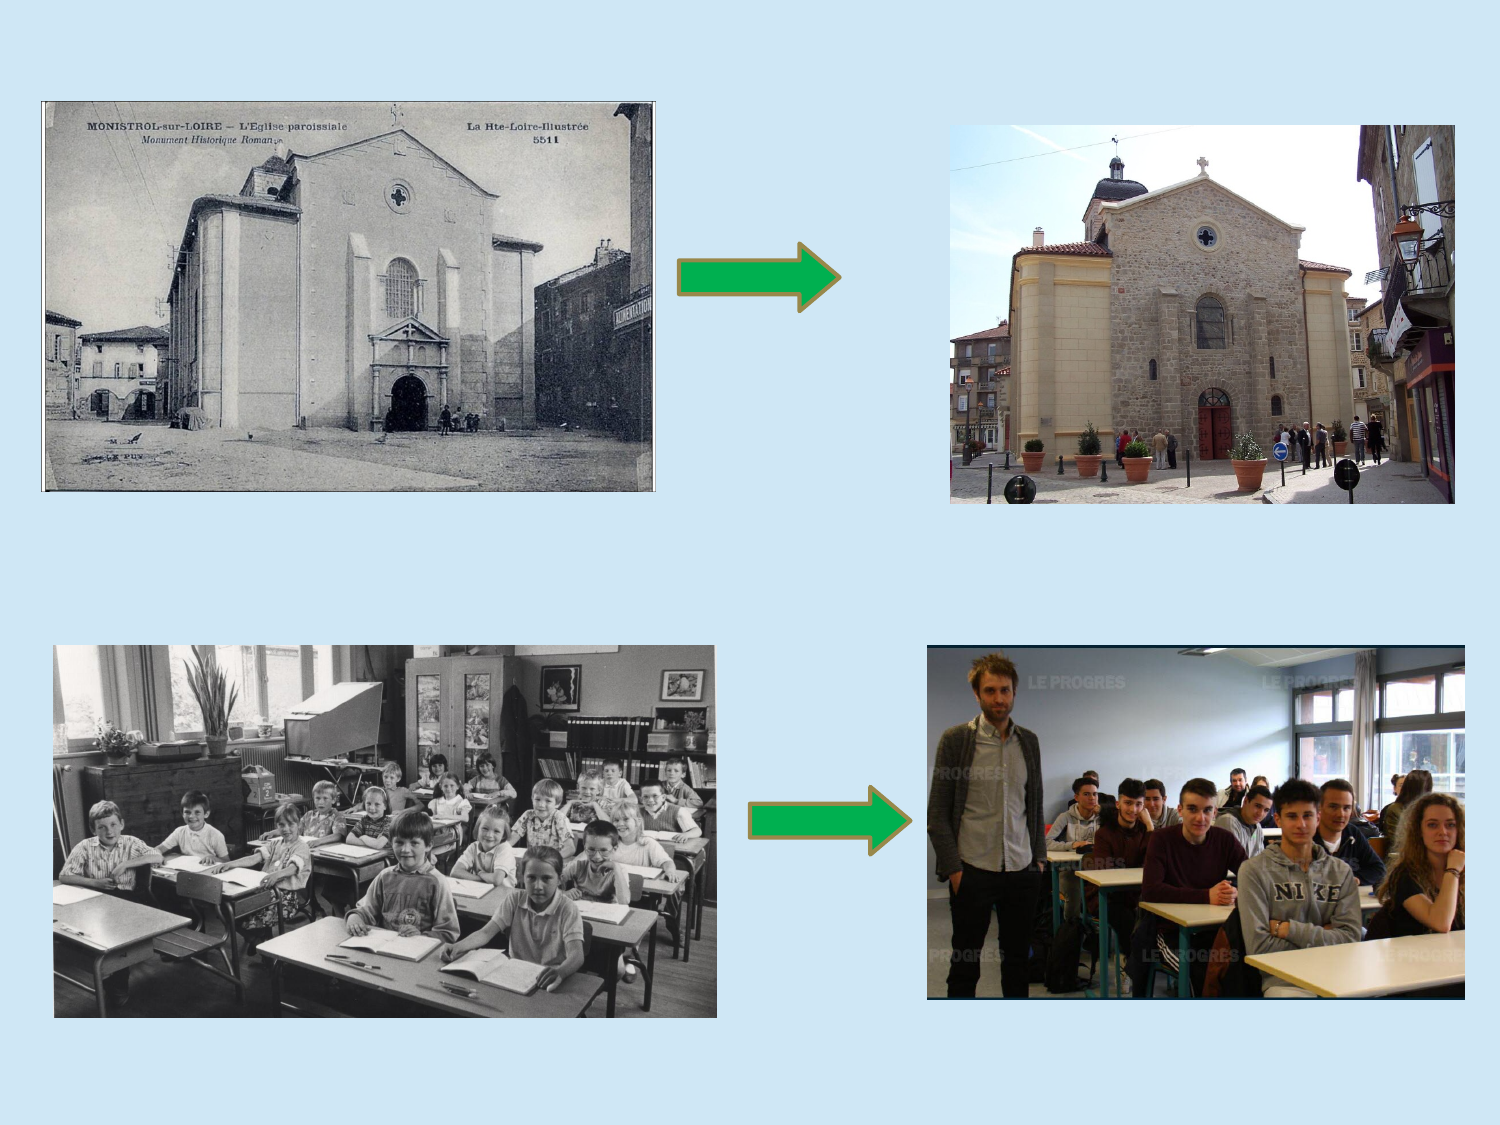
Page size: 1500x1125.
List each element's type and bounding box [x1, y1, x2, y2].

text_box [679, 243, 822, 262]
picture [950, 125, 1455, 504]
picture [1425, 645, 1465, 1000]
title [75, 45, 1425, 233]
list [75, 262, 1425, 1035]
picture [53, 645, 75, 1018]
picture [41, 101, 656, 492]
